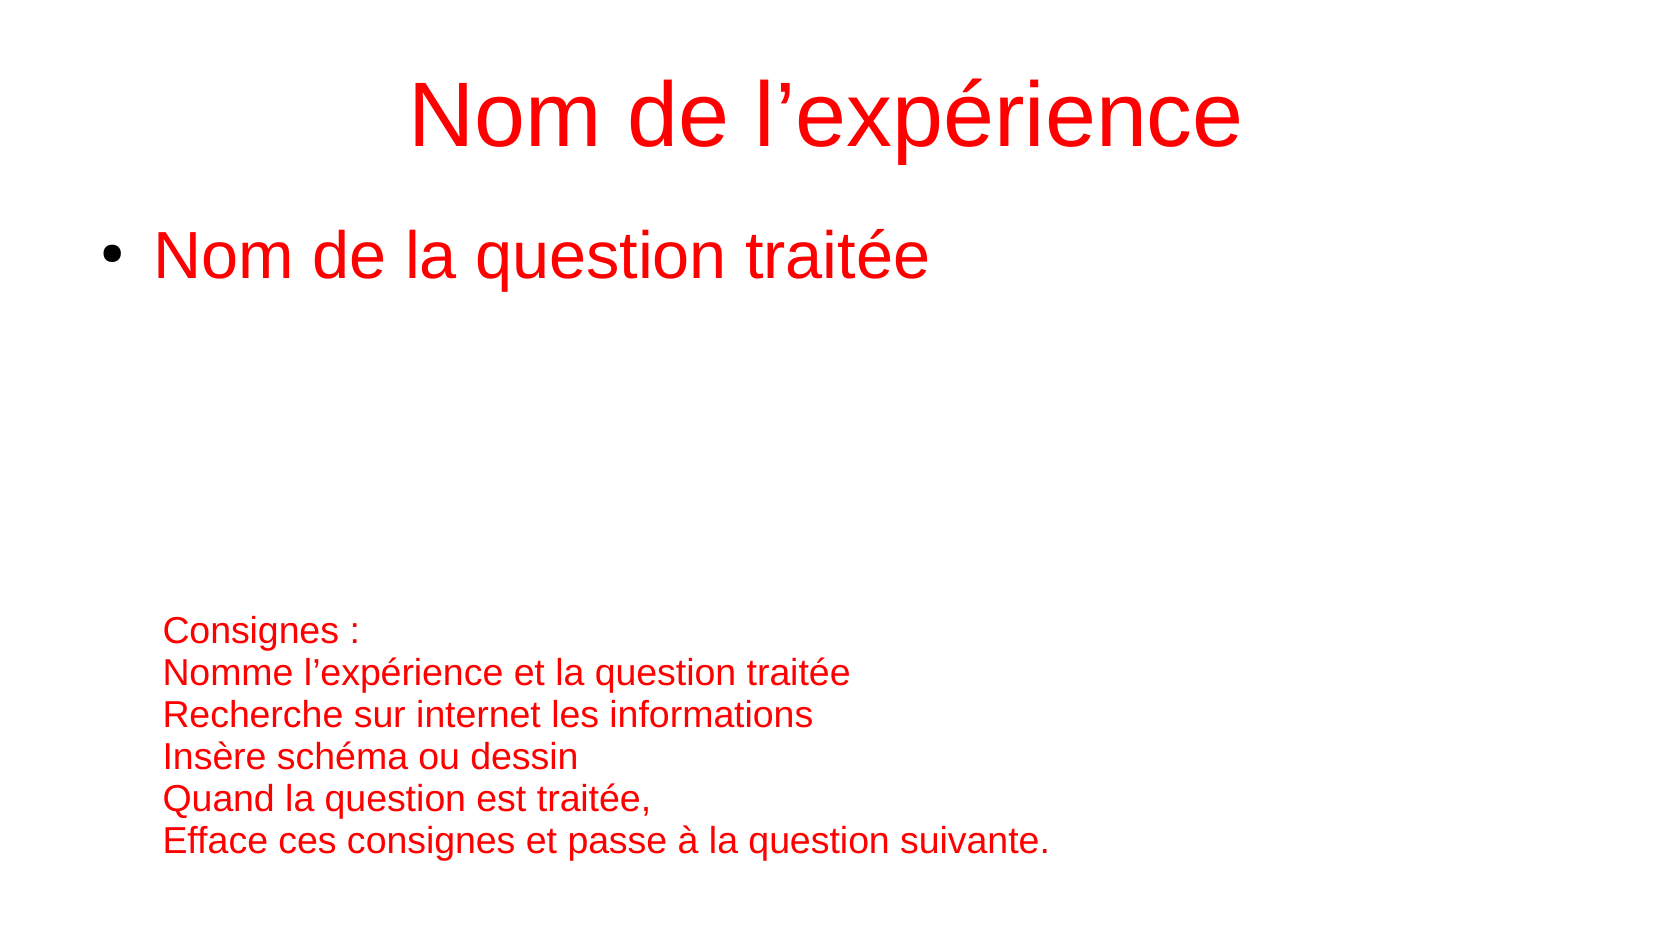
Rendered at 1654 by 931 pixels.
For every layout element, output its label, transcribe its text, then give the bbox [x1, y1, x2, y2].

text_box Consignes : Nomme l’expérience et la question traitée Recherche sur internet les informations Insère schéma ou dessin Quand la question est traitée, Efface ces consignes et passe à la question suivante. [147, 602, 1264, 931]
list Nom de la question traitée [82, 217, 1571, 591]
title Nom de l’expérience [82, 37, 1571, 193]
